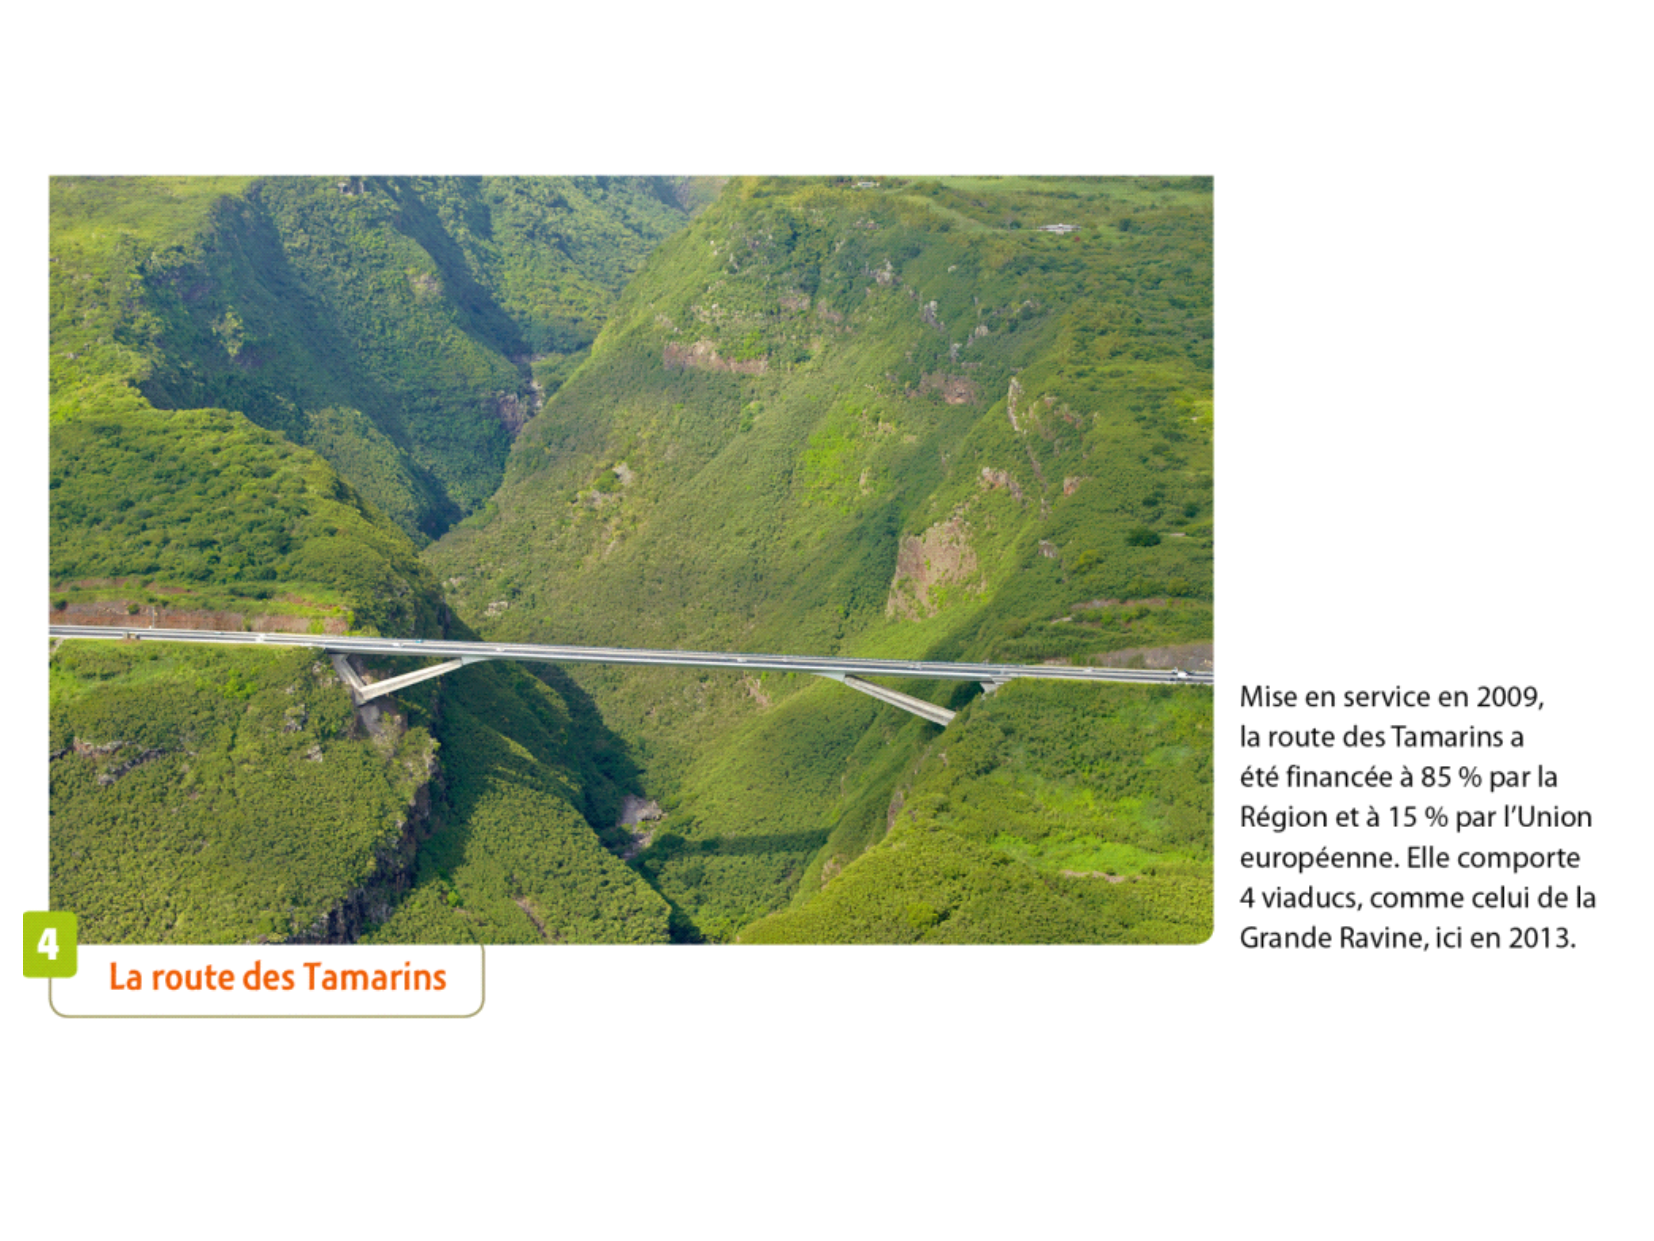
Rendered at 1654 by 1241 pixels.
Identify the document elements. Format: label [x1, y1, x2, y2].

picture [23, 165, 1617, 1028]
